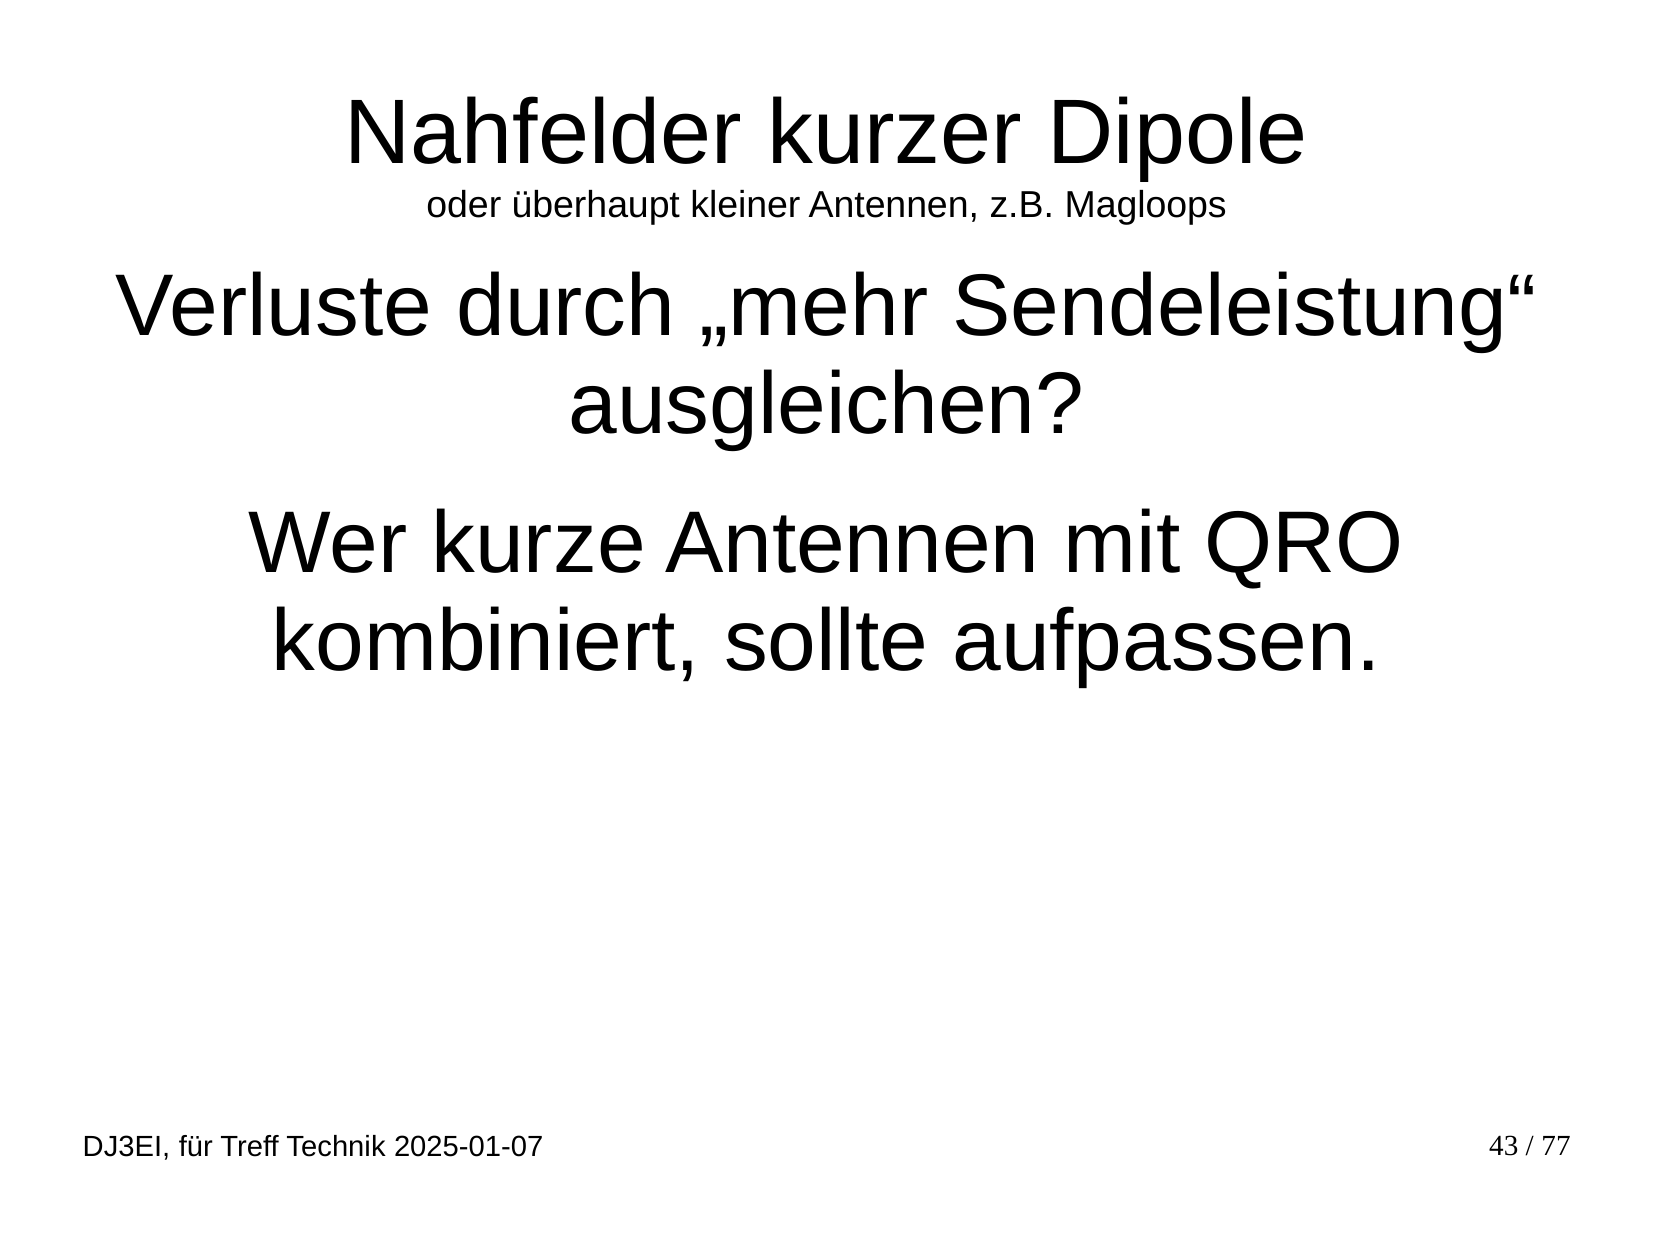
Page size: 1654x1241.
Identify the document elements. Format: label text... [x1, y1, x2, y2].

title Nahfelder kurzer Dipole oder überhaupt kleiner Antennen, z.B. Magloops [82, 49, 1571, 256]
list Verluste durch „mehr Sendeleistung“ ausgleichen? Wer kurze Antennen mit QRO kombiniert, sollte aufpassen. [82, 256, 1571, 1065]
